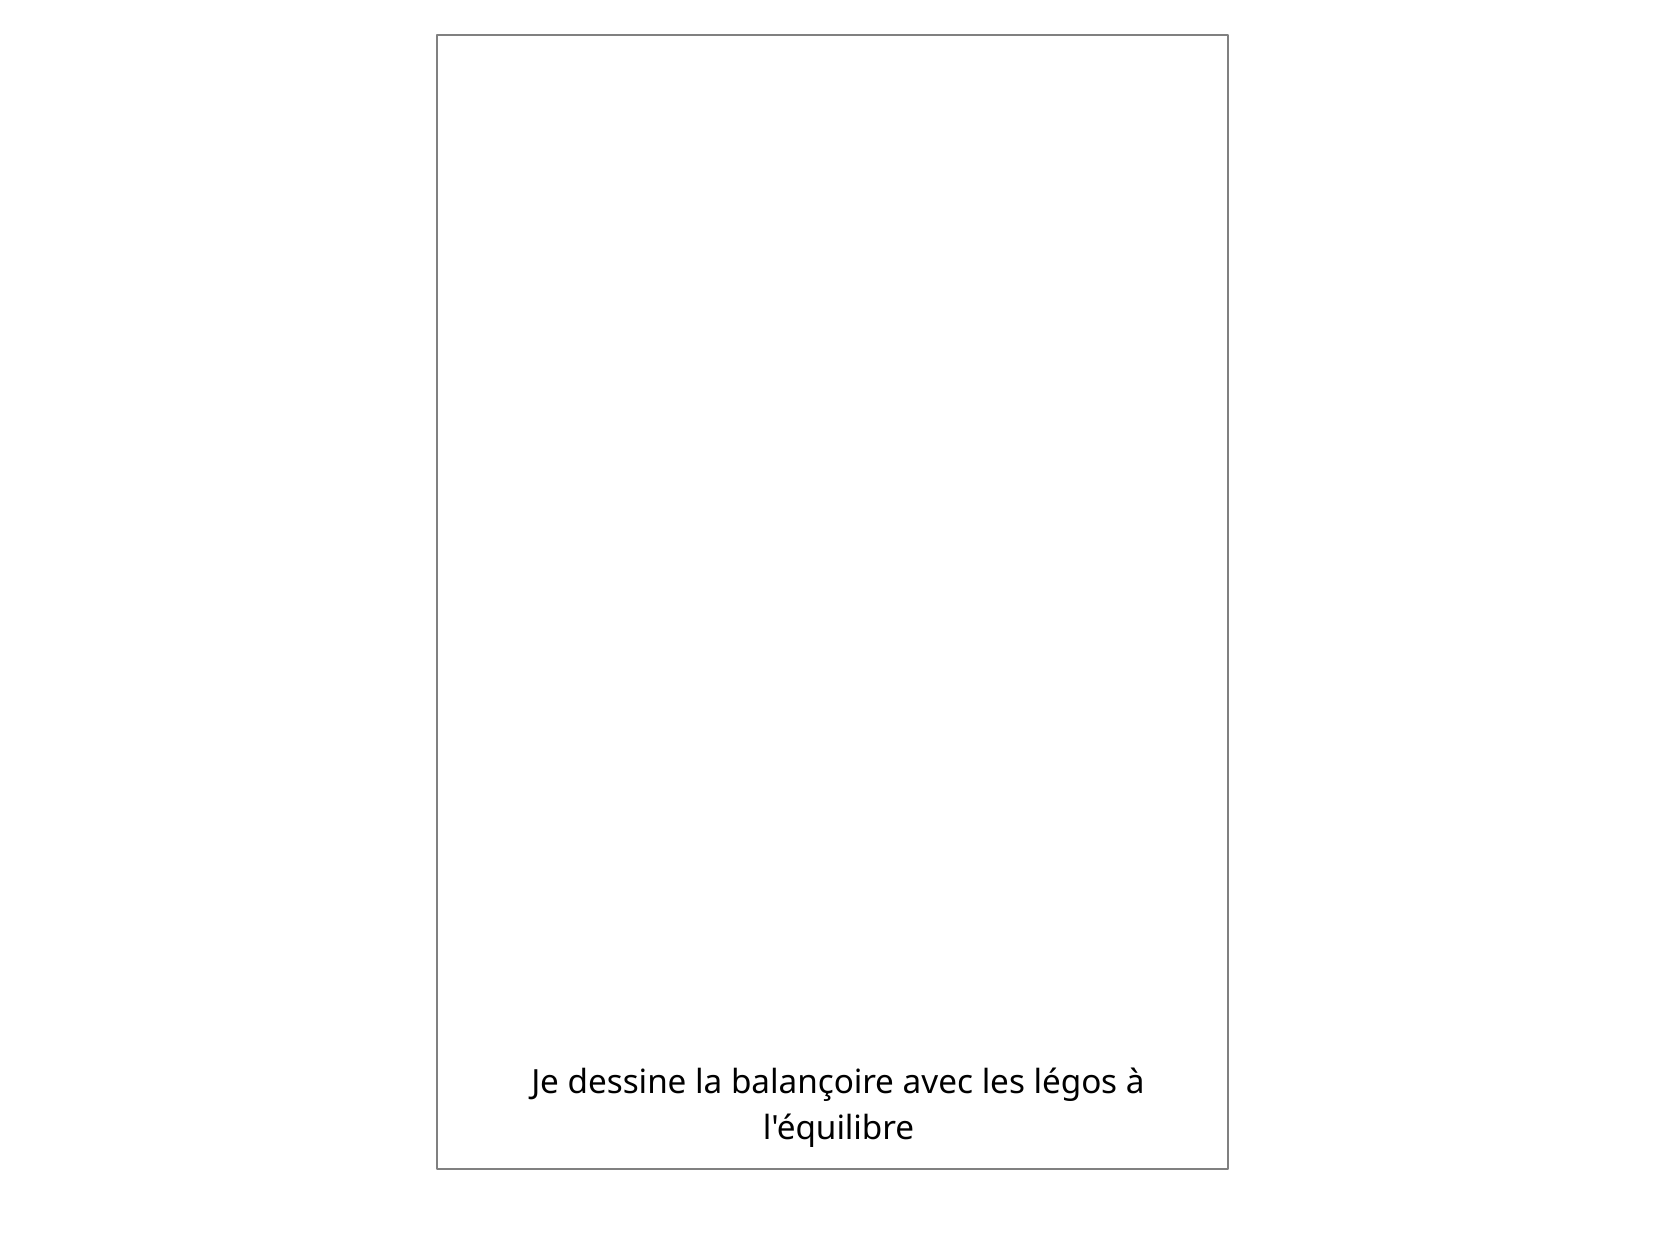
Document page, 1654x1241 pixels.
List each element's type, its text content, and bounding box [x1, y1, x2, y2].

text_box Je dessine la balançoire avec les légos à l'équilibre [484, 1051, 1193, 1157]
text_box [437, 35, 1229, 1170]
